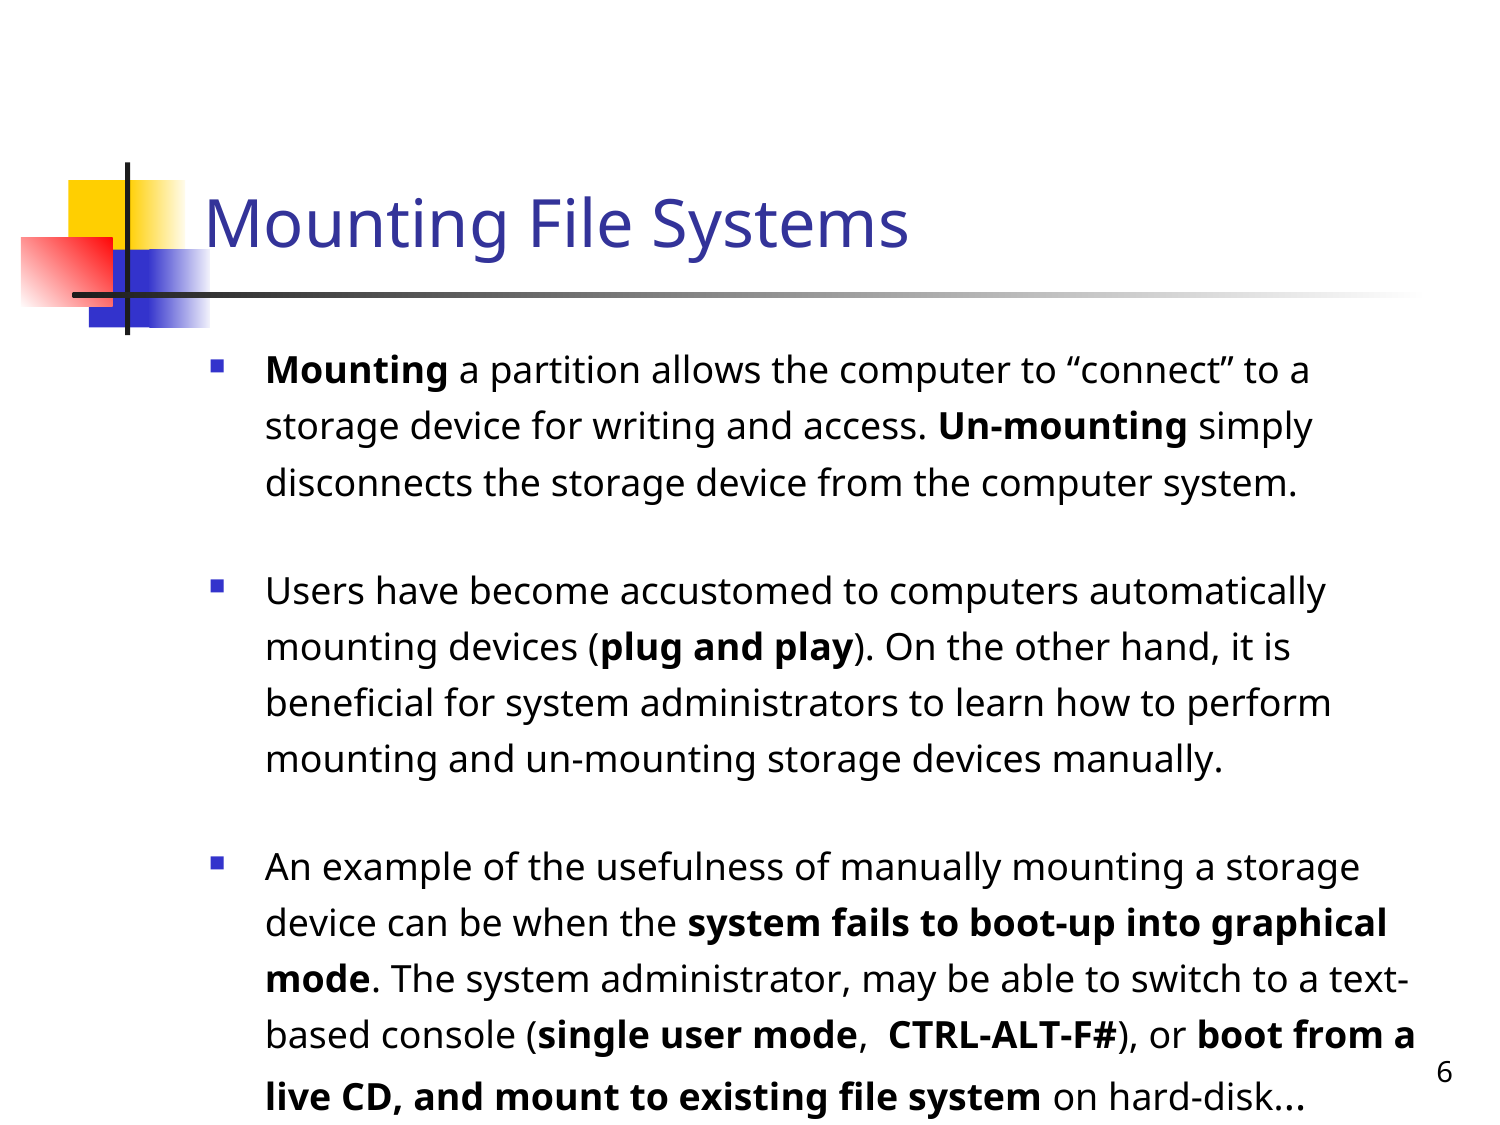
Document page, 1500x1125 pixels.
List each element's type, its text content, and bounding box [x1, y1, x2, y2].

list Mounting a partition allows the computer to “connect” to a storage device for writing and access. Un-mounting simply disconnects the storage device from the computer system. Users have become accustomed to computers automatically mounting devices (plug and play). On the other hand, it is beneficial for system administrators to learn how to perform mounting and un-mounting storage devices manually. An example of the usefulness of manually mounting a storage device can be when the system fails to boot-up into graphical mode. The system administrator, may be able to switch to a text-based console (single user mode, CTRL-ALT-F#), or boot from a live CD, and mount to existing file system on hard-disk... [193, 331, 1469, 1074]
title Mounting File Systems [188, 35, 1468, 276]
